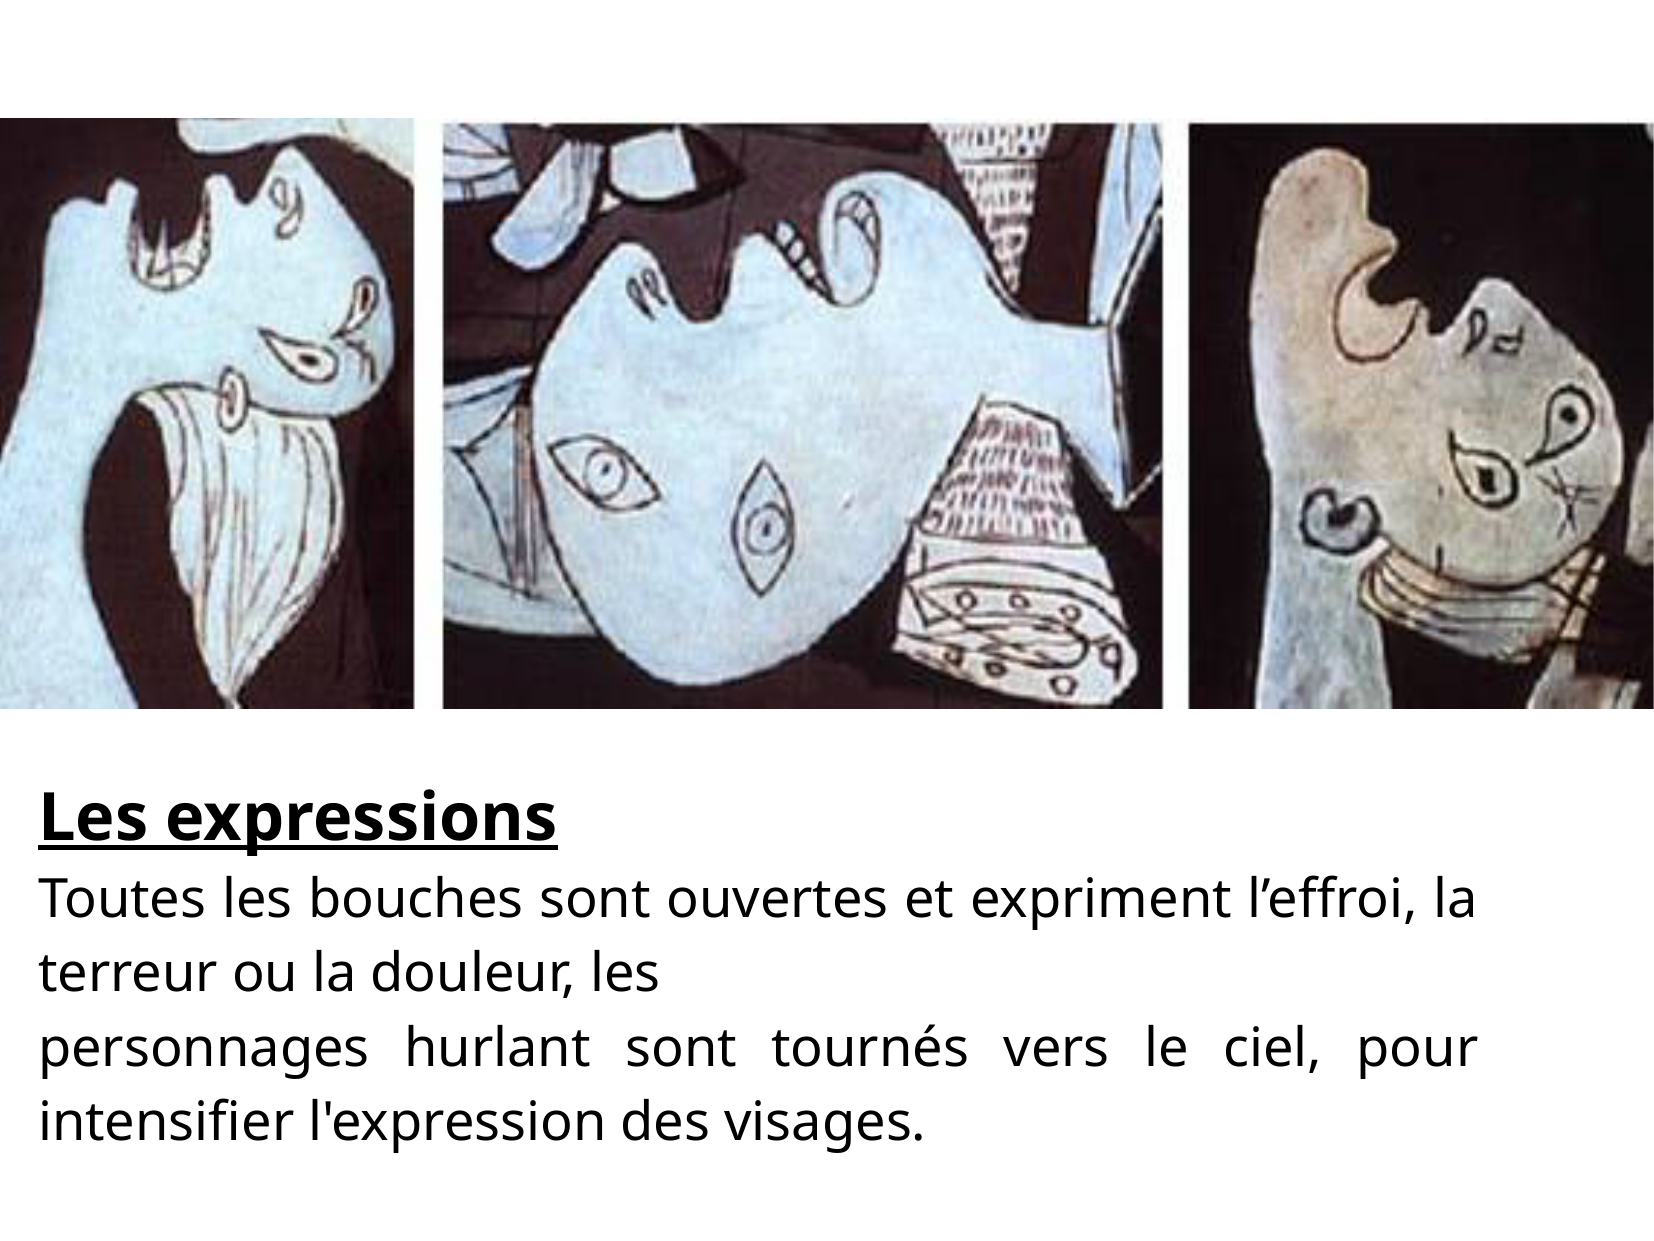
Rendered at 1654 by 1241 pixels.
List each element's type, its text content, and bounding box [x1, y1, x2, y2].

picture [0, 118, 1654, 709]
text_box Les expressions Toutes les bouches sont ouvertes et expriment l’effroi, la terreur ou la douleur, les personnages hurlant sont tournés vers le ciel, pour intensifier l'expression des visages. [23, 761, 1583, 1152]
